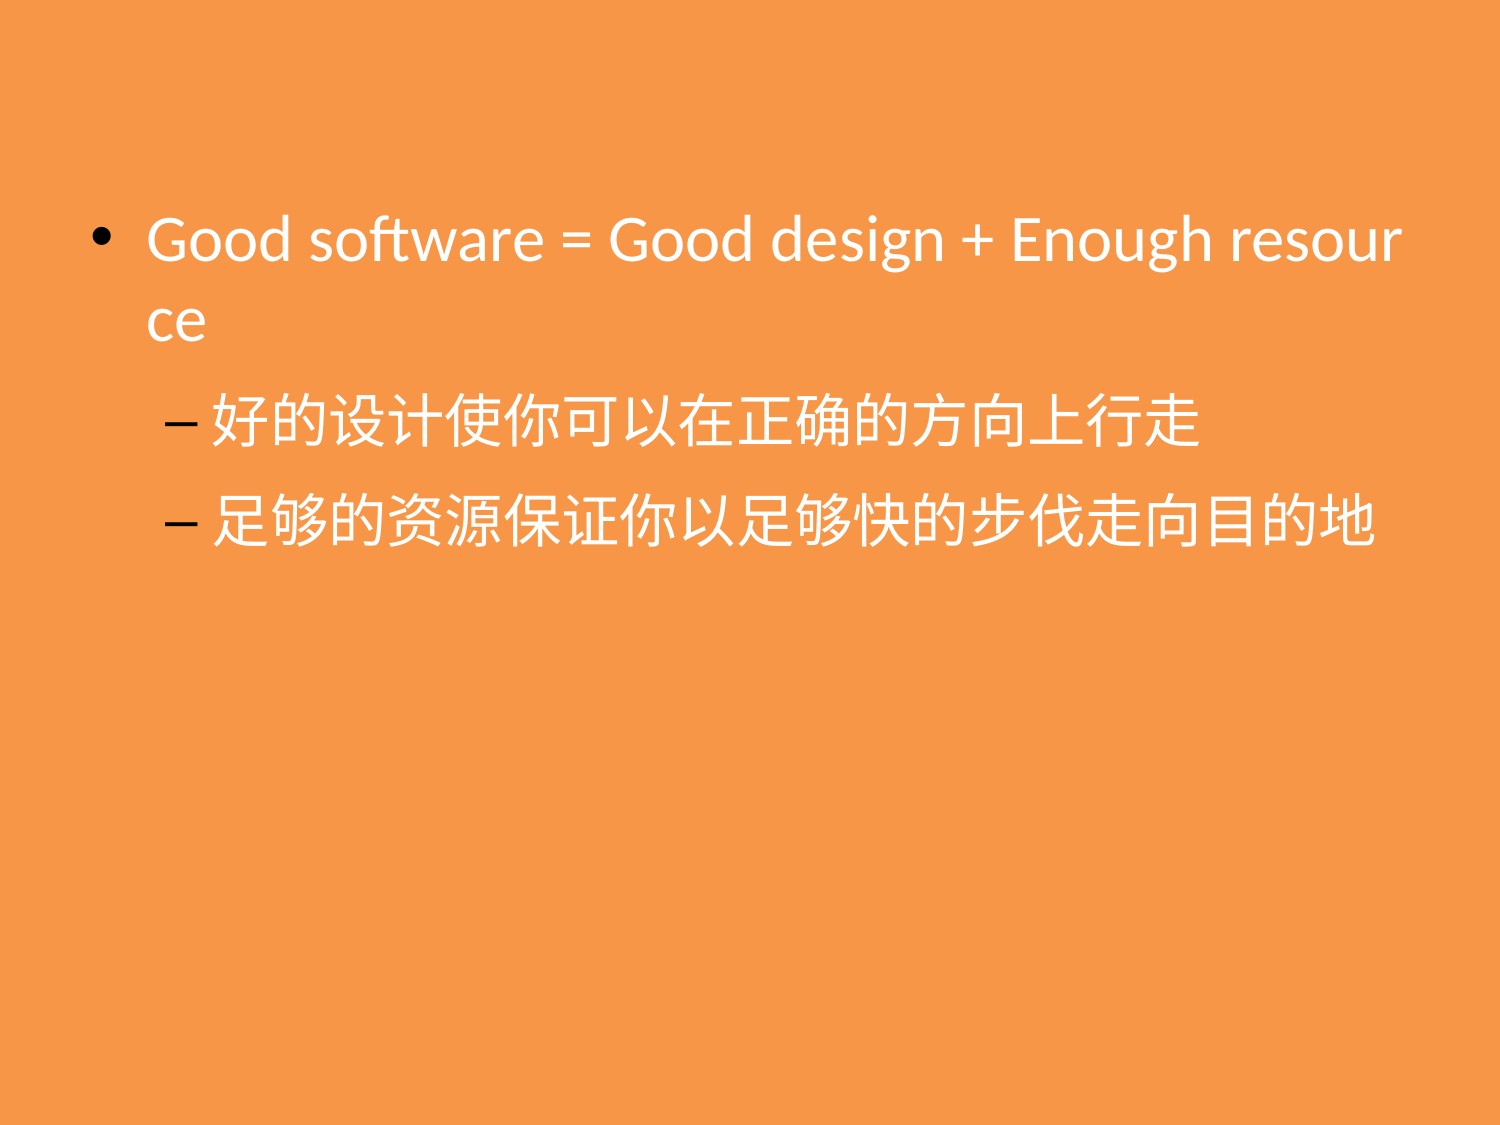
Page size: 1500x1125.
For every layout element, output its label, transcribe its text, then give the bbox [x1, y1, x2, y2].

list Good software = Good design + Enough resource 好的设计使你可以在正确的方向上行走 足够的资源保证你以足够快的步伐走向目的地 [75, 187, 1425, 1005]
